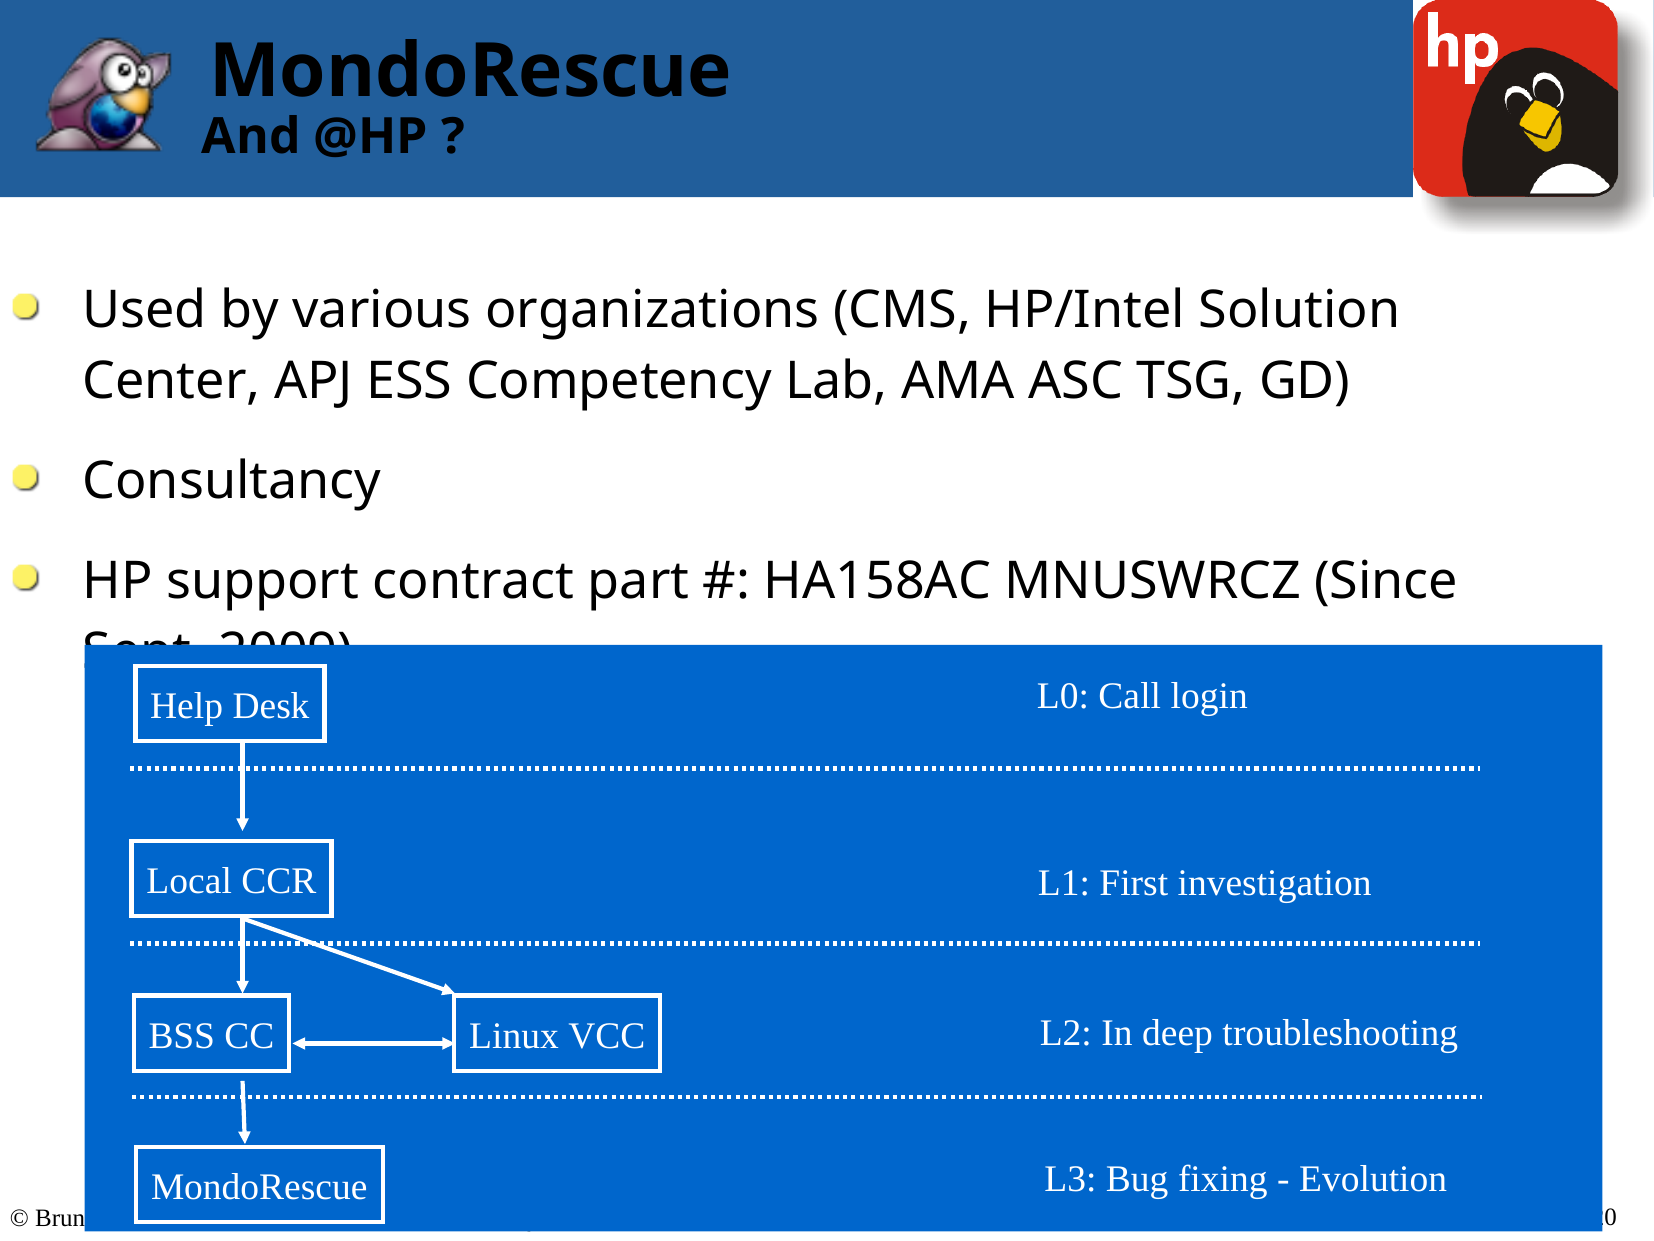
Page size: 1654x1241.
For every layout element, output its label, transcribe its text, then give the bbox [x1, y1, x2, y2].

text_box L1: First investigation [867, 843, 1543, 919]
text_box Help Desk [135, 666, 325, 742]
text_box Linux VCC [454, 995, 661, 1071]
picture [0, 0, 211, 199]
text_box L0: Call login [805, 655, 1481, 731]
text_box L3: Bug fixing - Evolution [908, 1138, 1584, 1214]
text_box Local CCR [131, 841, 332, 917]
text_box MondoRescue [136, 1146, 383, 1222]
text_box L2: In deep troubleshooting [911, 993, 1587, 1069]
text_box [84, 644, 1603, 1232]
title And @HP ? [201, 32, 1191, 241]
text_box BSS CC [133, 995, 290, 1071]
list Used by various organizations (CMS, HP/Intel Solution Center, APJ ESS Competency Lab, AMA ASC TSG, GD) Consultancy HP support contract part #: HA158AC MNUSWRCZ (Since Sept. 2009) [0, 271, 1591, 1158]
picture [1413, 0, 1654, 235]
